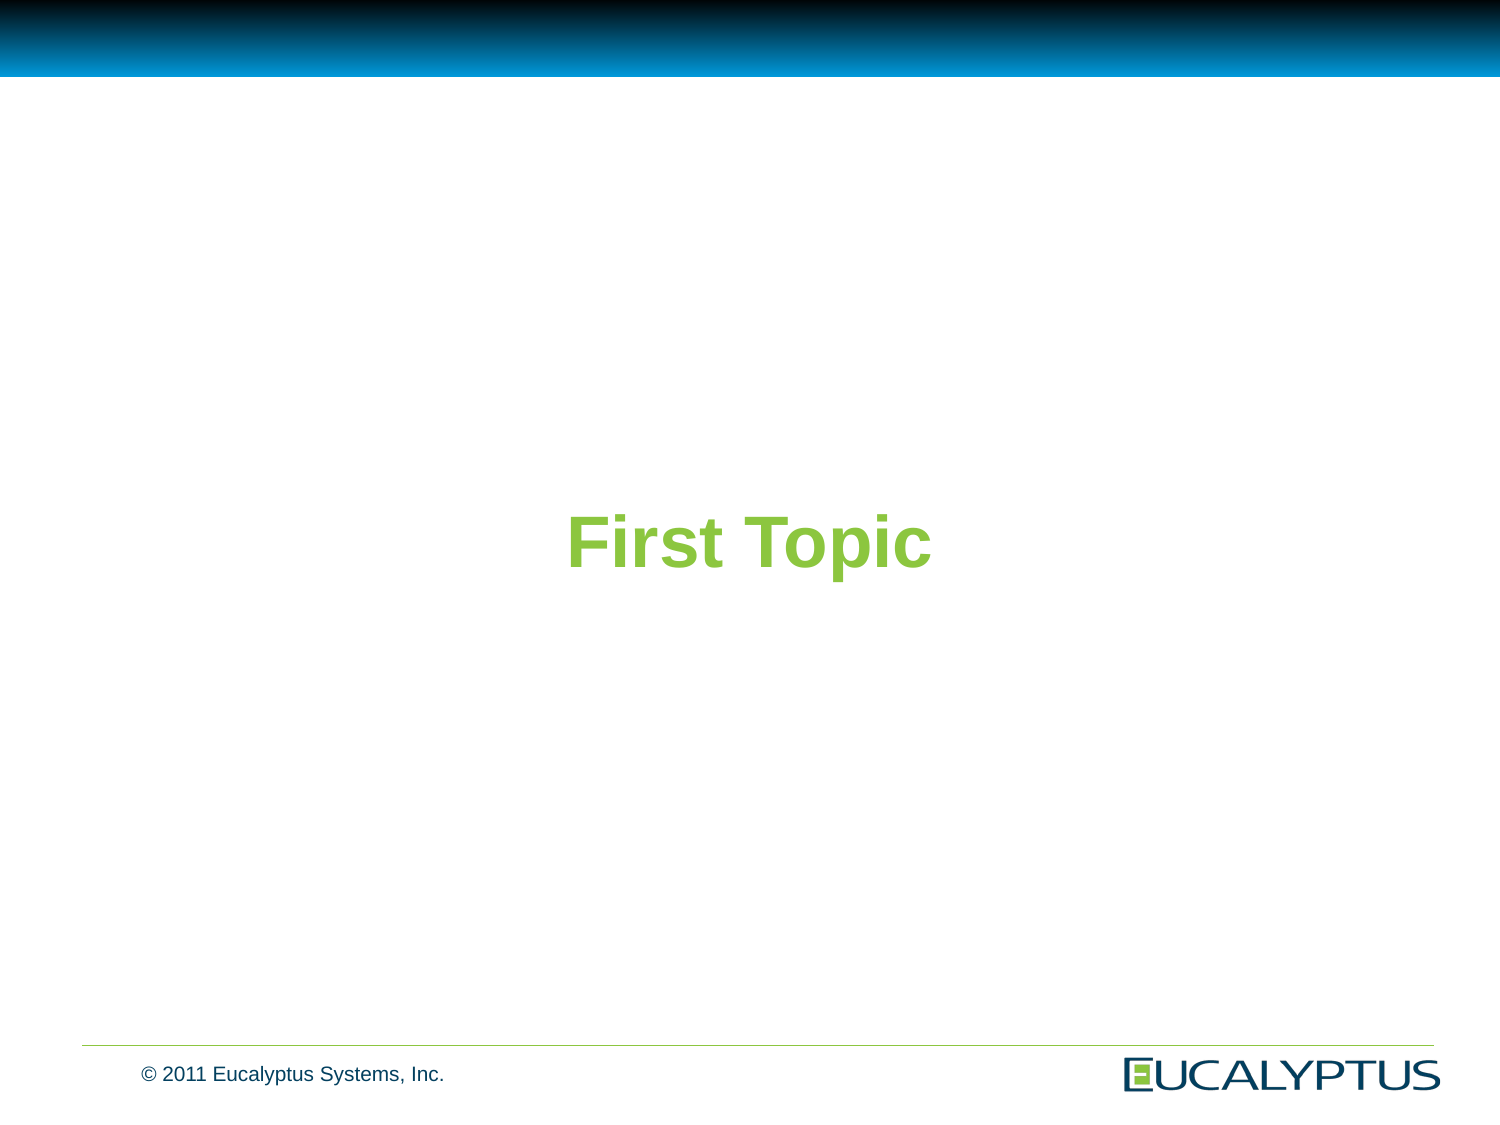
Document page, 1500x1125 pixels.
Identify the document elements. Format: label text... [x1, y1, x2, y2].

picture [1121, 1056, 1443, 1093]
picture [141, 1066, 156, 1081]
subtitle First Topic [24, 76, 1475, 1008]
